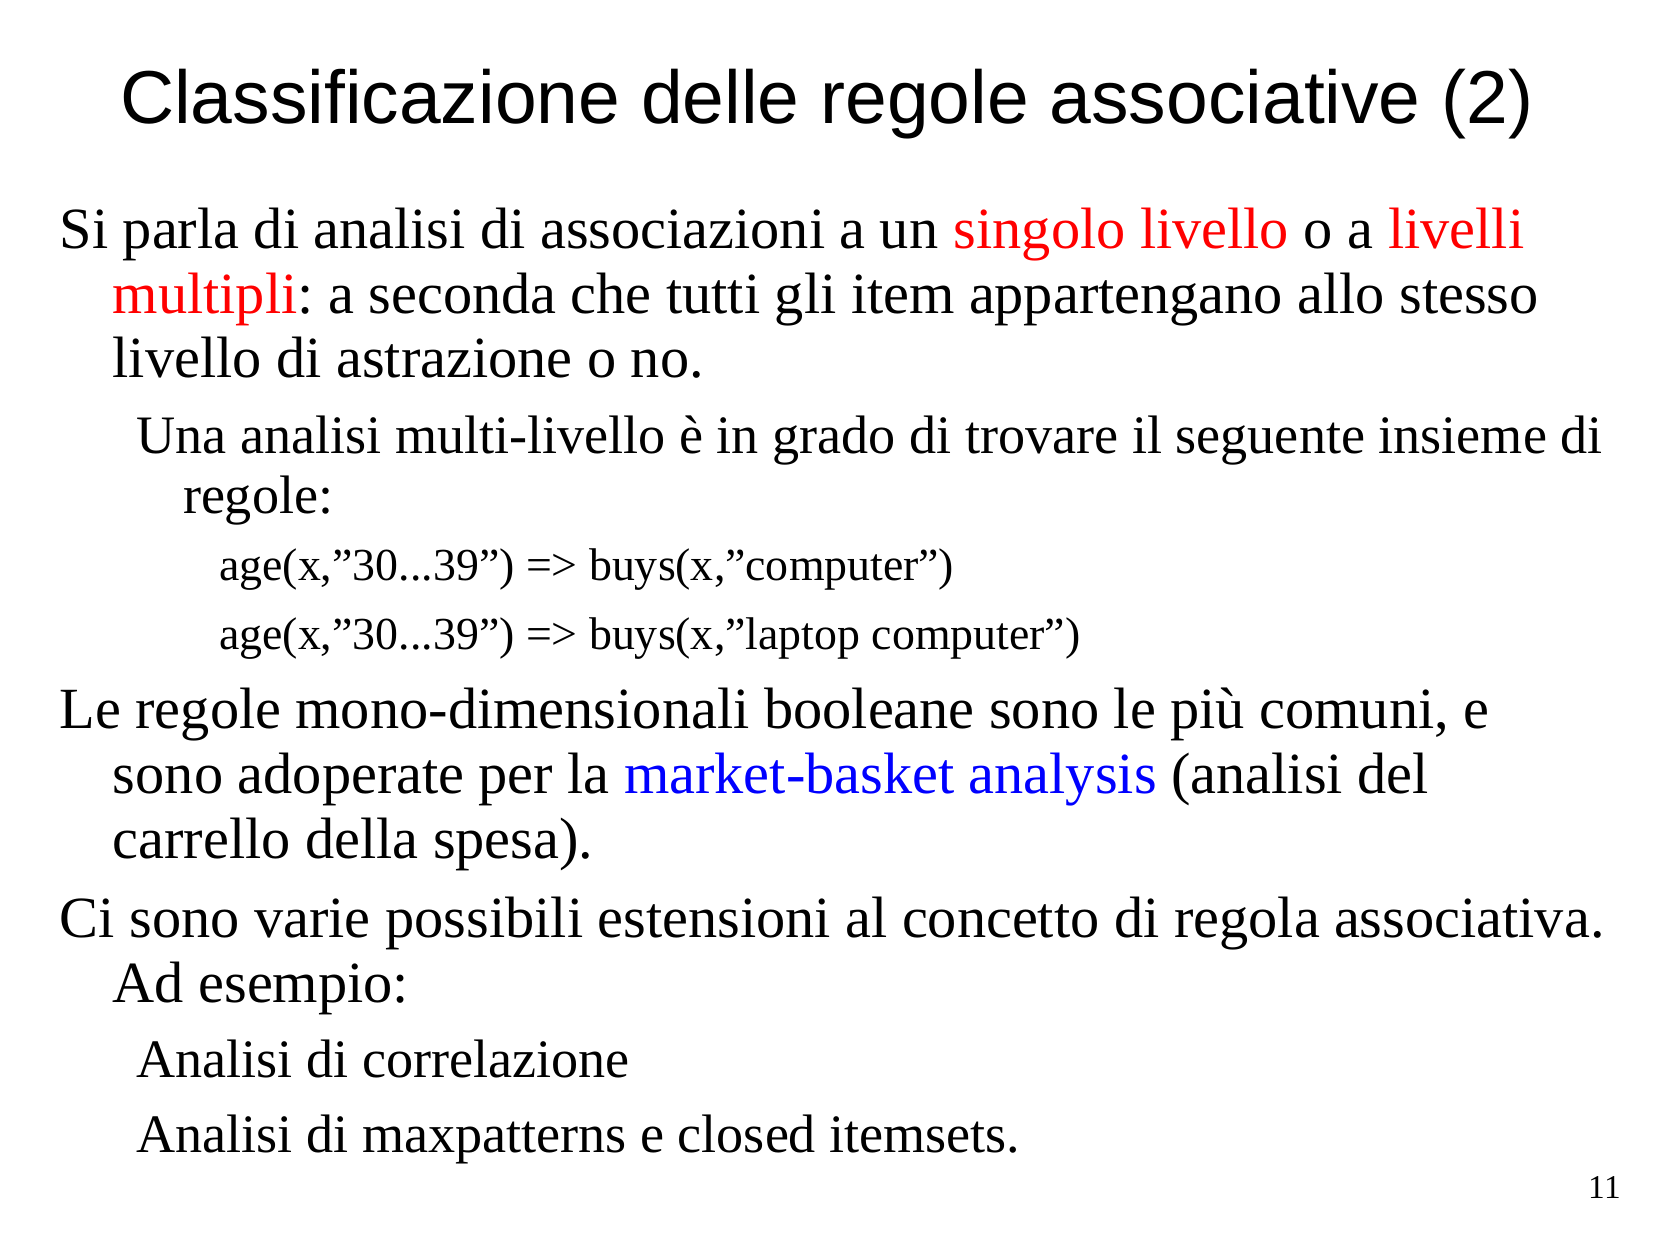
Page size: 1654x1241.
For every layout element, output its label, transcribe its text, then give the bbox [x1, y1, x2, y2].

title Classificazione delle regole associative (2) [37, 30, 1617, 166]
list Si parla di analisi di associazioni a un singolo livello o a livelli multipli: a seconda che tutti gli item appartengano allo stesso livello di astrazione o no. Una analisi multi-livello è in grado di trovare il seguente insieme di regole: age(x,”30...39”) => buys(x,”computer”) age(x,”30...39”) => buys(x,”laptop computer”) Le regole mono-dimensionali booleane sono le più comuni, e sono adoperate per la market-basket analysis (analisi del carrello della spesa). Ci sono varie possibili estensioni al concetto di regola associativa. Ad esempio: Analisi di correlazione Analisi di maxpatterns e closed itemsets. [42, 196, 1612, 1187]
